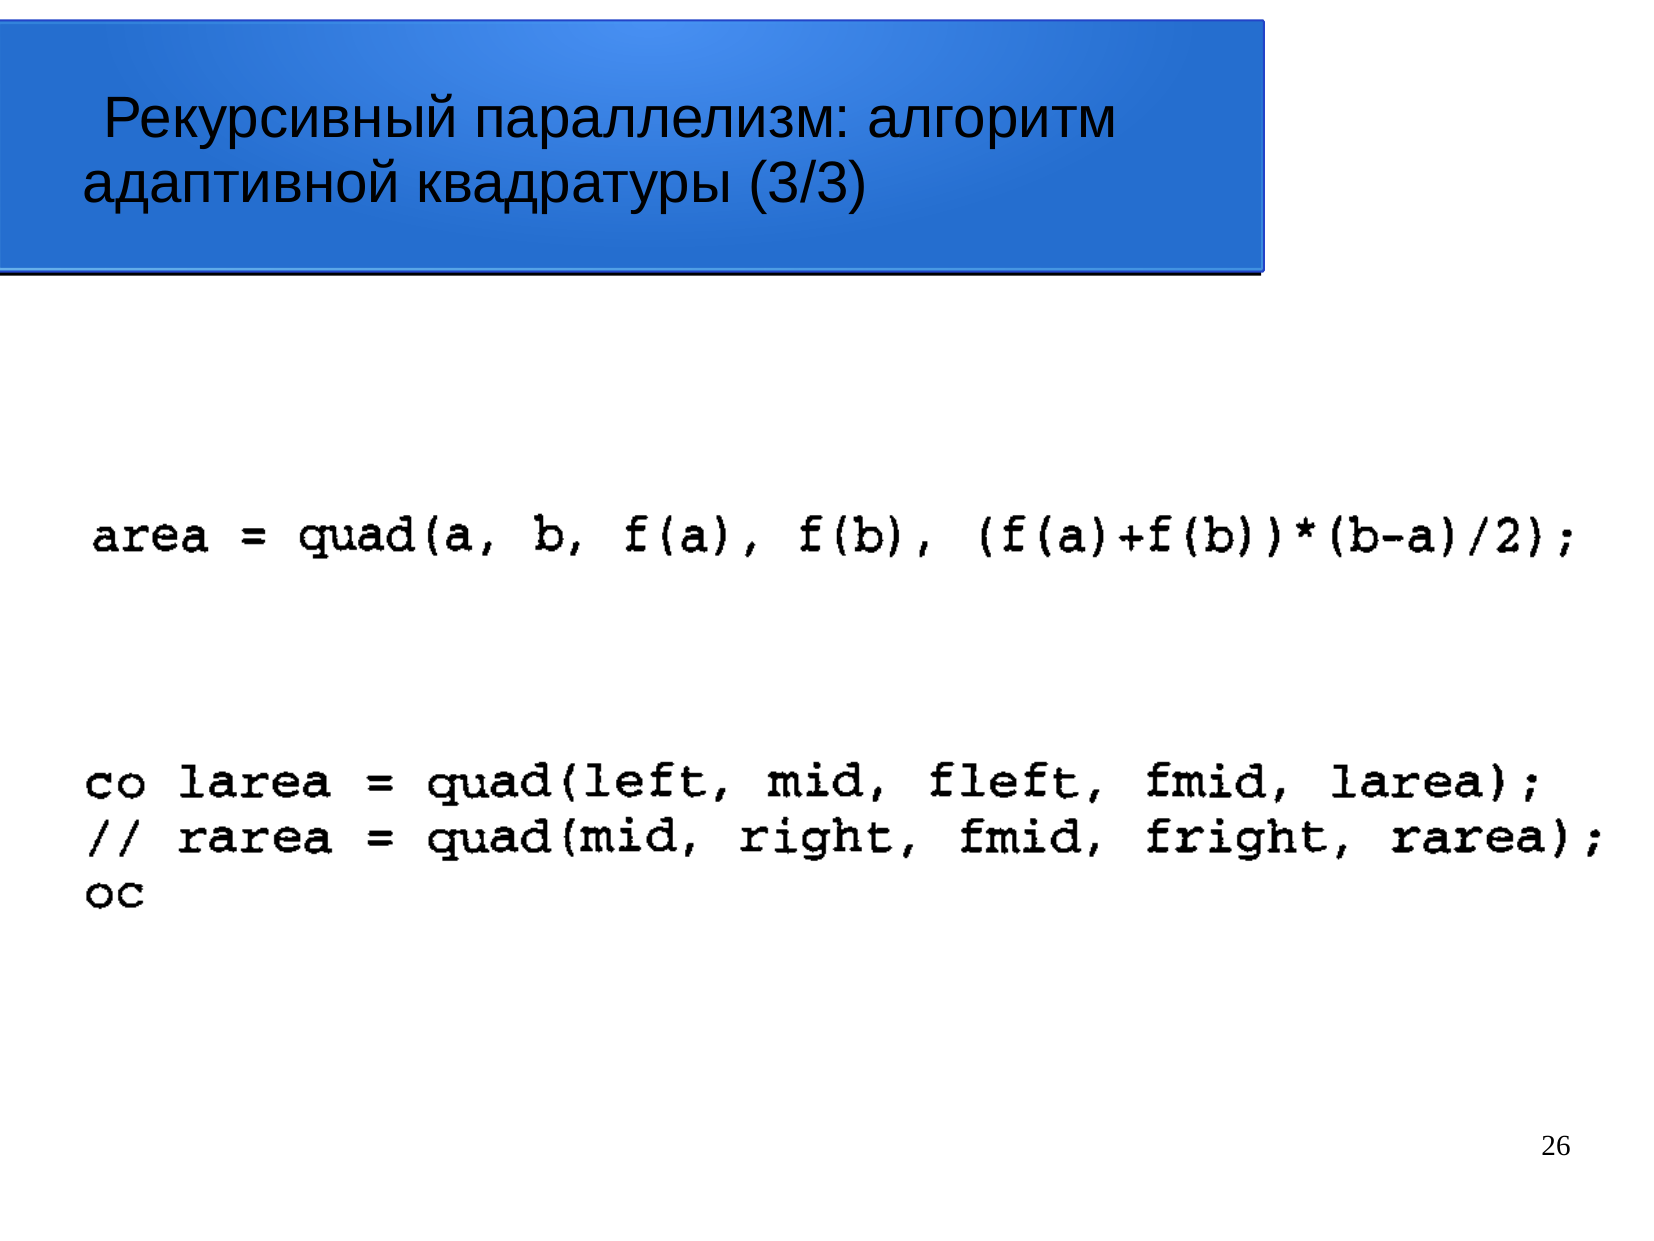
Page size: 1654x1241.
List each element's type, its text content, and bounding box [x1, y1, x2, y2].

picture [88, 501, 1595, 592]
title Рекурсивный параллелизм: алгоритм адаптивной квадратуры (3/3) [82, 47, 1235, 252]
picture [59, 747, 1625, 916]
